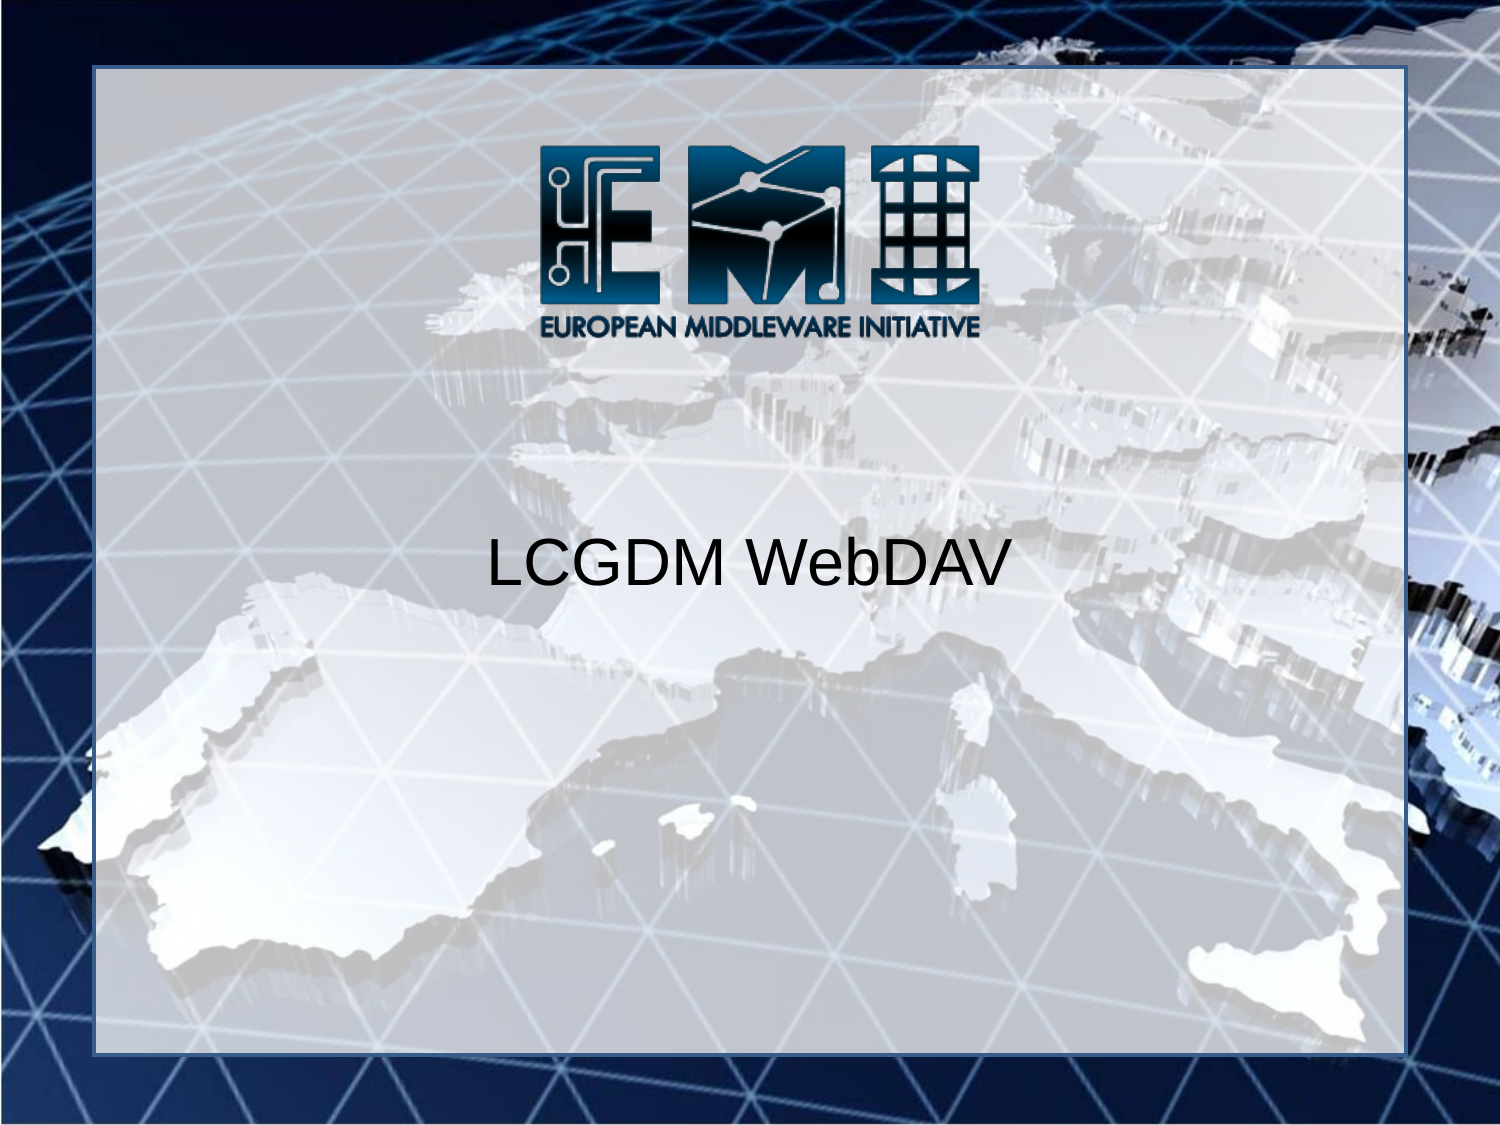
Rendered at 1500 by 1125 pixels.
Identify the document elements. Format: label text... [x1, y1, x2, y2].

picture [0, 0, 1500, 1125]
subtitle LCGDM WebDAV [75, 82, 1425, 1043]
